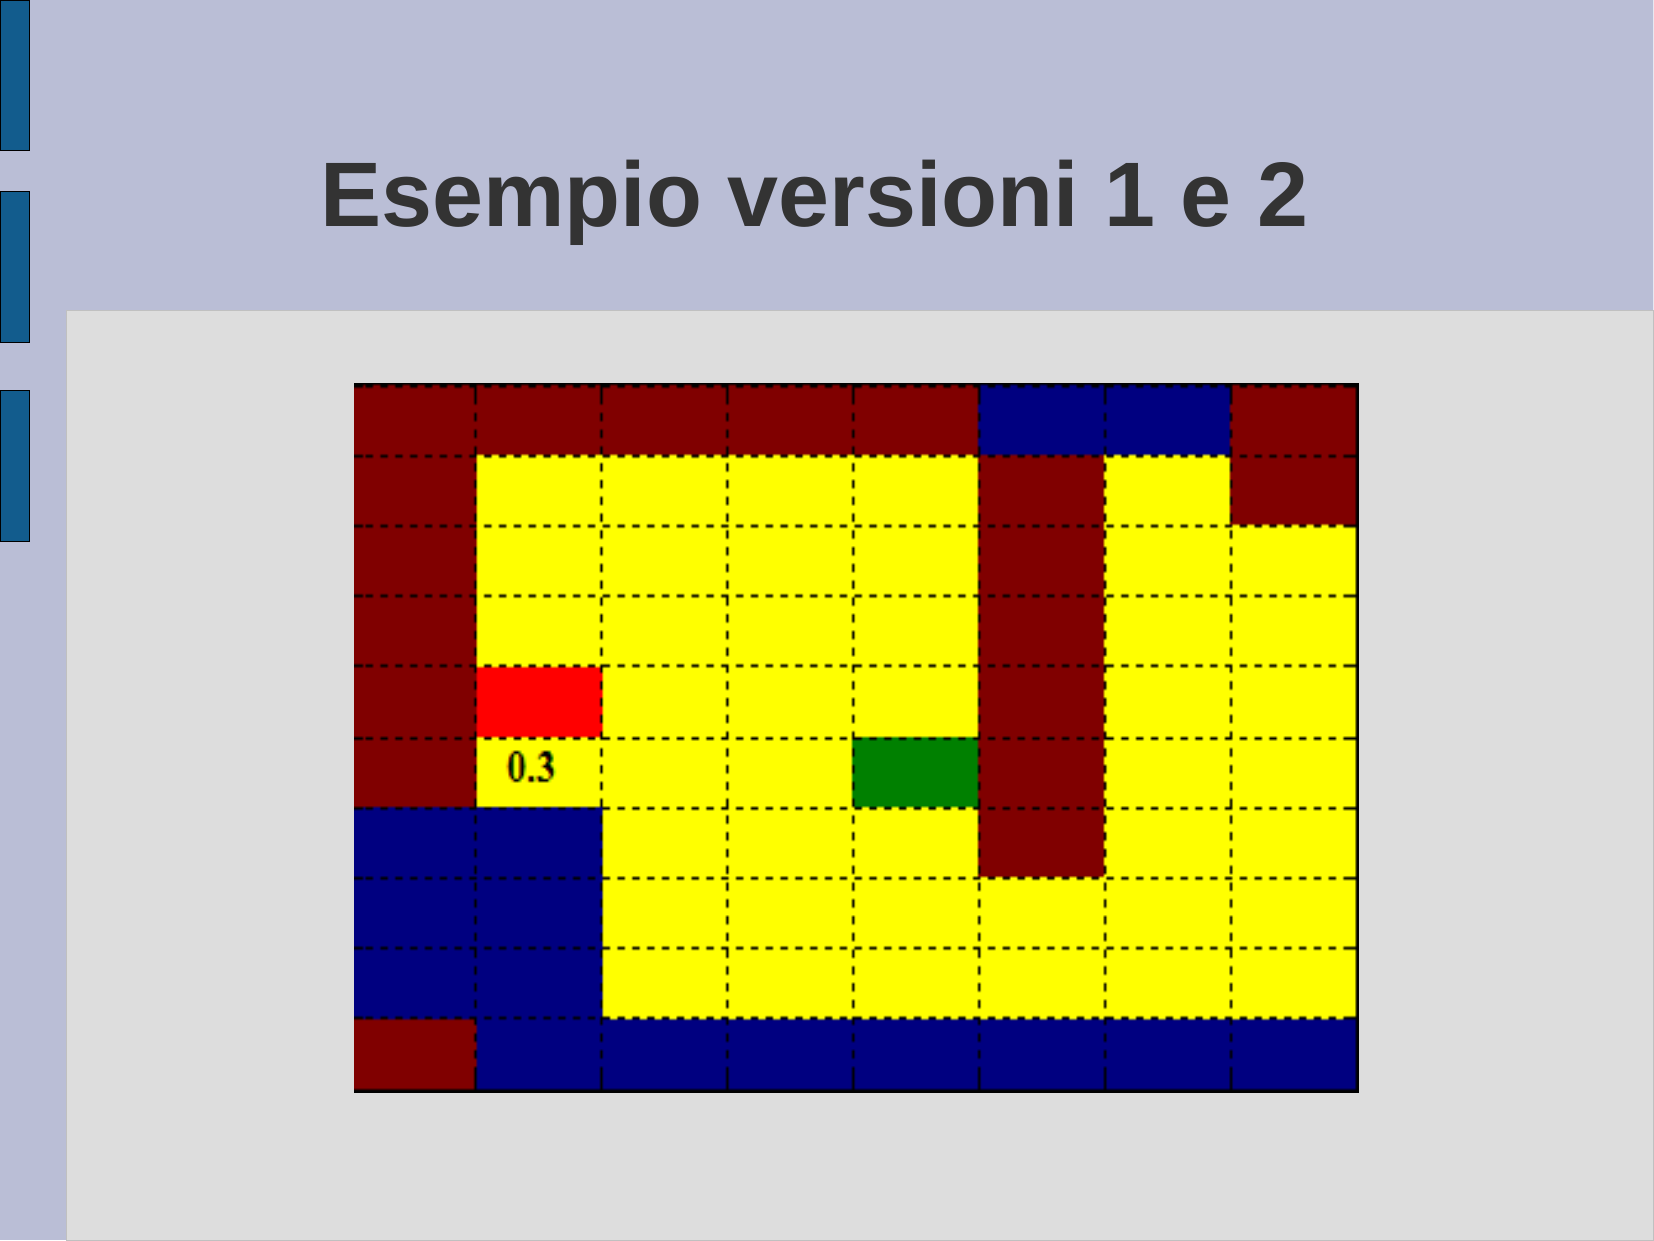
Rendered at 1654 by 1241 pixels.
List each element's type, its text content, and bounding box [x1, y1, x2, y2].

picture [354, 383, 1359, 1093]
title Esempio versioni 1 e 2 [121, 91, 1534, 299]
